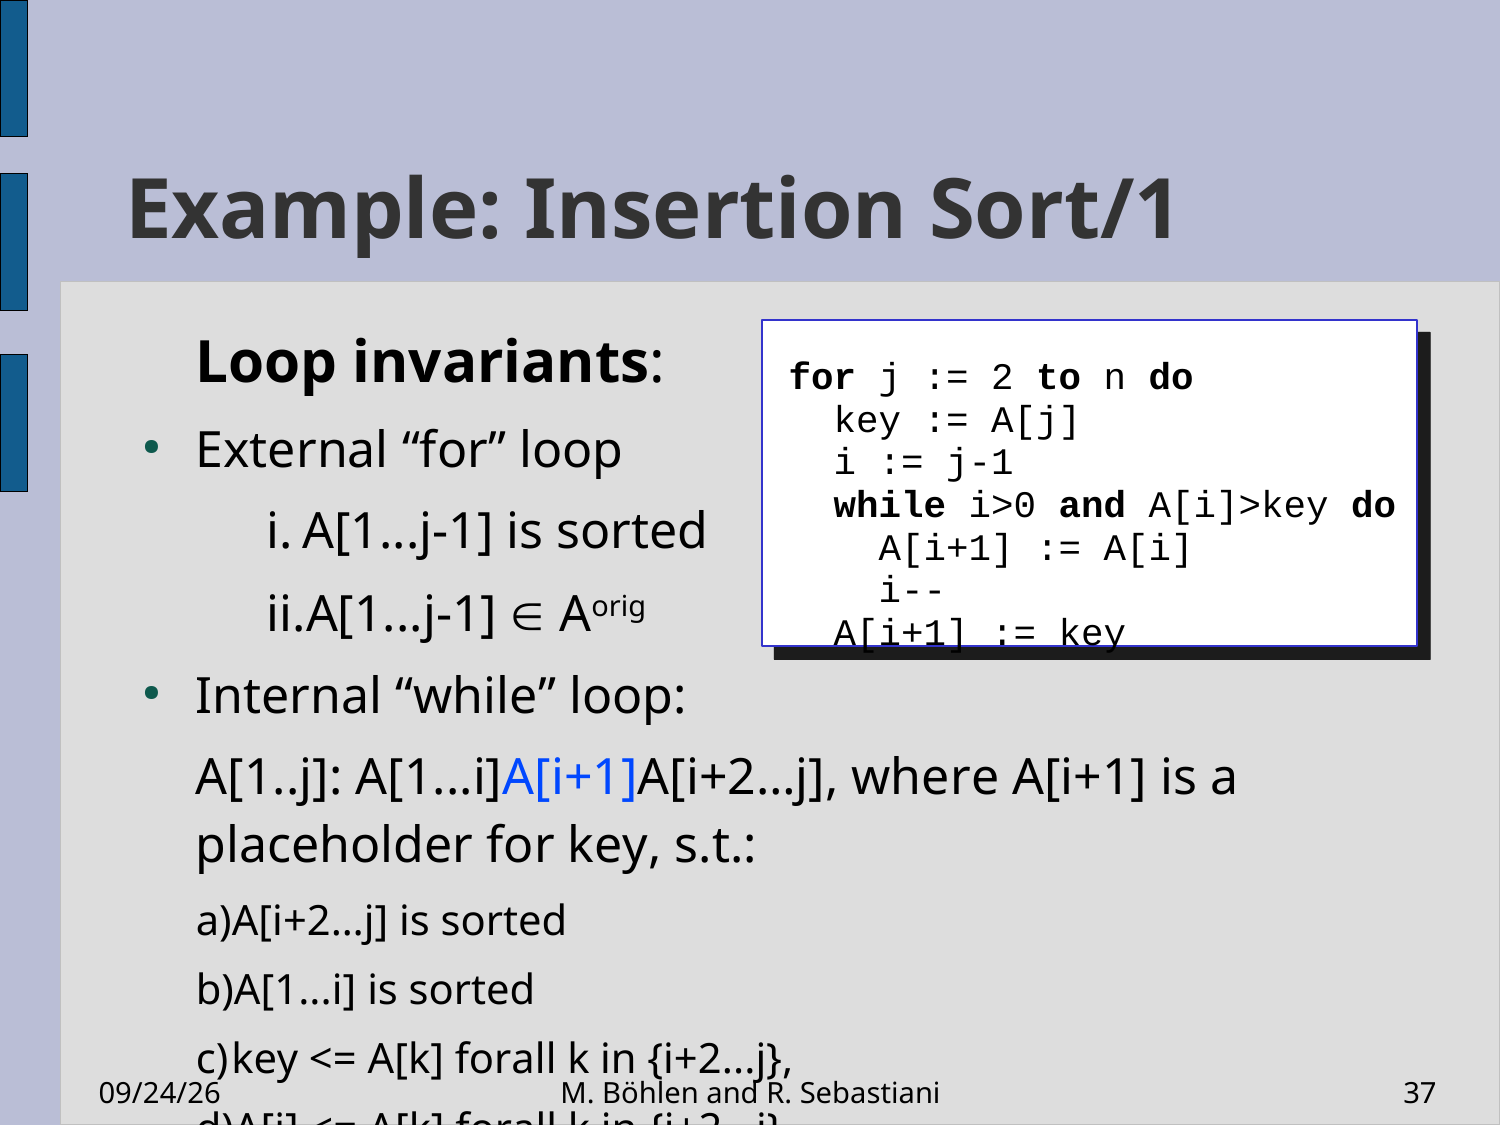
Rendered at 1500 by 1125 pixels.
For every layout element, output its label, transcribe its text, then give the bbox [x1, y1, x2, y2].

text_box [762, 319, 1417, 351]
text_box for j := 2 to n do key := A[j] i := j-1 while i>0 and A[i]>key do A[i+1] := A[i] i-- A[i+1] := key [718, 351, 1450, 670]
title Example: Insertion Sort/1 [110, 67, 1392, 271]
list Loop invariants: External “for” loop A[1...j-1] is sorted A[1...j-1]  Aorig Internal “while” loop: A[1..j]: A[1...i]A[i+1]A[i+2…j], where A[i+1] is a placeholder for key, s.t.: A[i+2…j] is sorted A[1...i] is sorted key <= A[k] forall k in {i+2...j}, A[i] <= A[k] forall k in {i+2...j} [110, 312, 1392, 1081]
